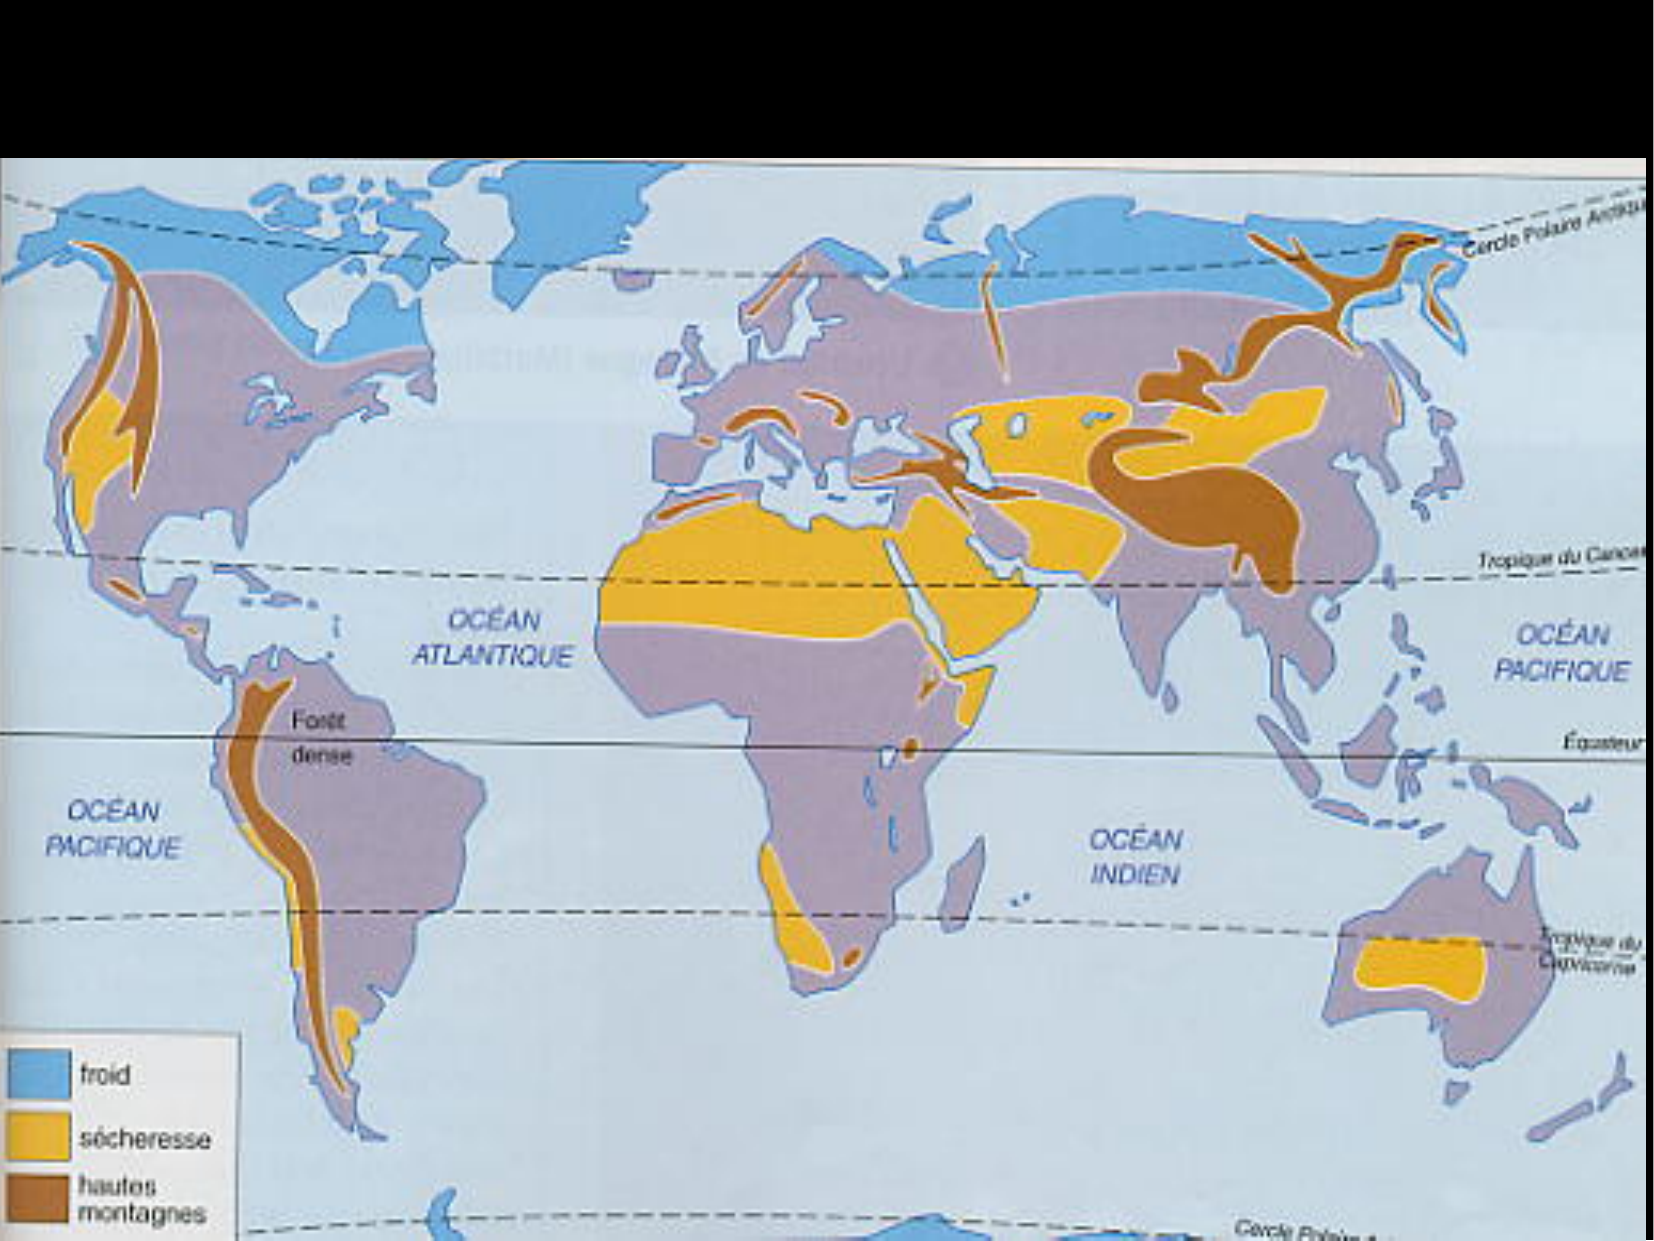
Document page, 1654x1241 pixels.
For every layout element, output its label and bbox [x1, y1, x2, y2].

picture [0, 158, 1646, 1241]
